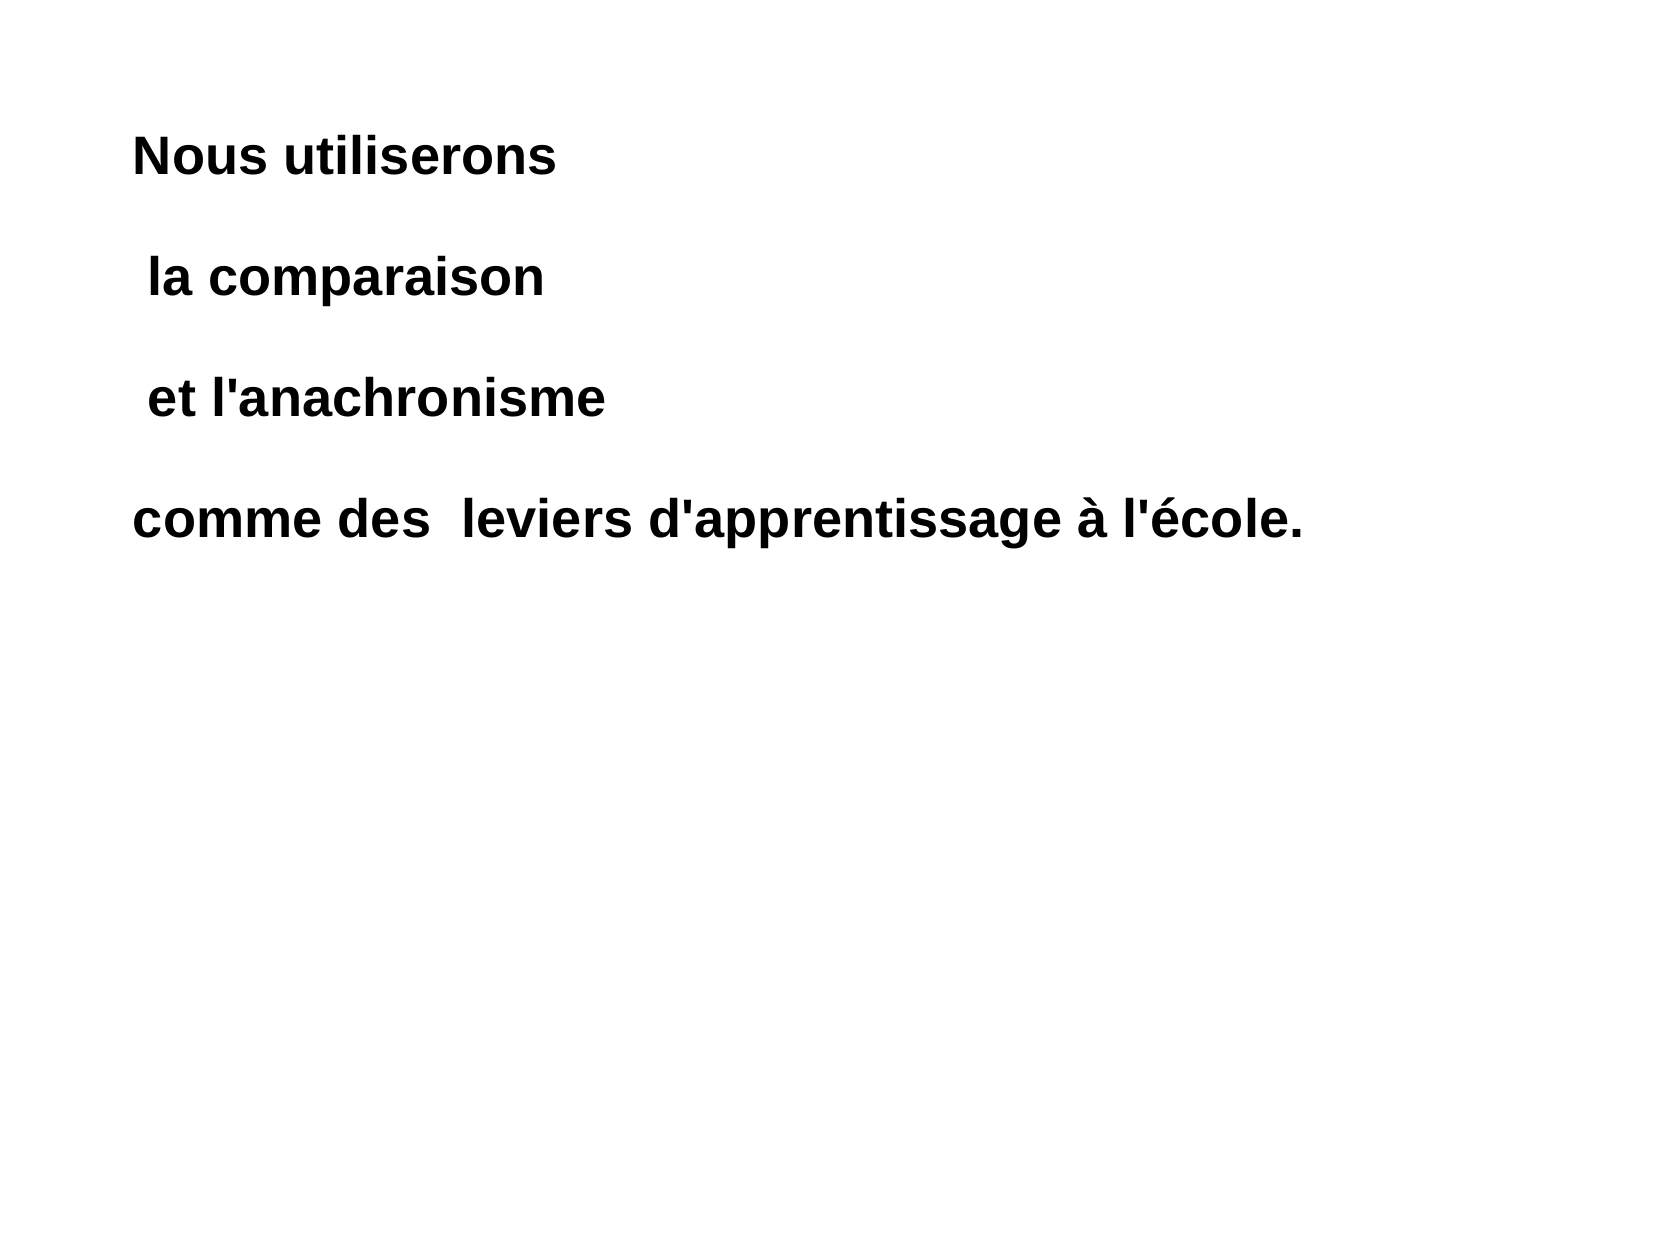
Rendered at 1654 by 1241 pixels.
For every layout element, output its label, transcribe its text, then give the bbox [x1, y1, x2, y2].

text_box Nous utiliserons la comparaison et l'anachronisme comme des leviers d'apprentissage à l'école. [118, 118, 1321, 567]
